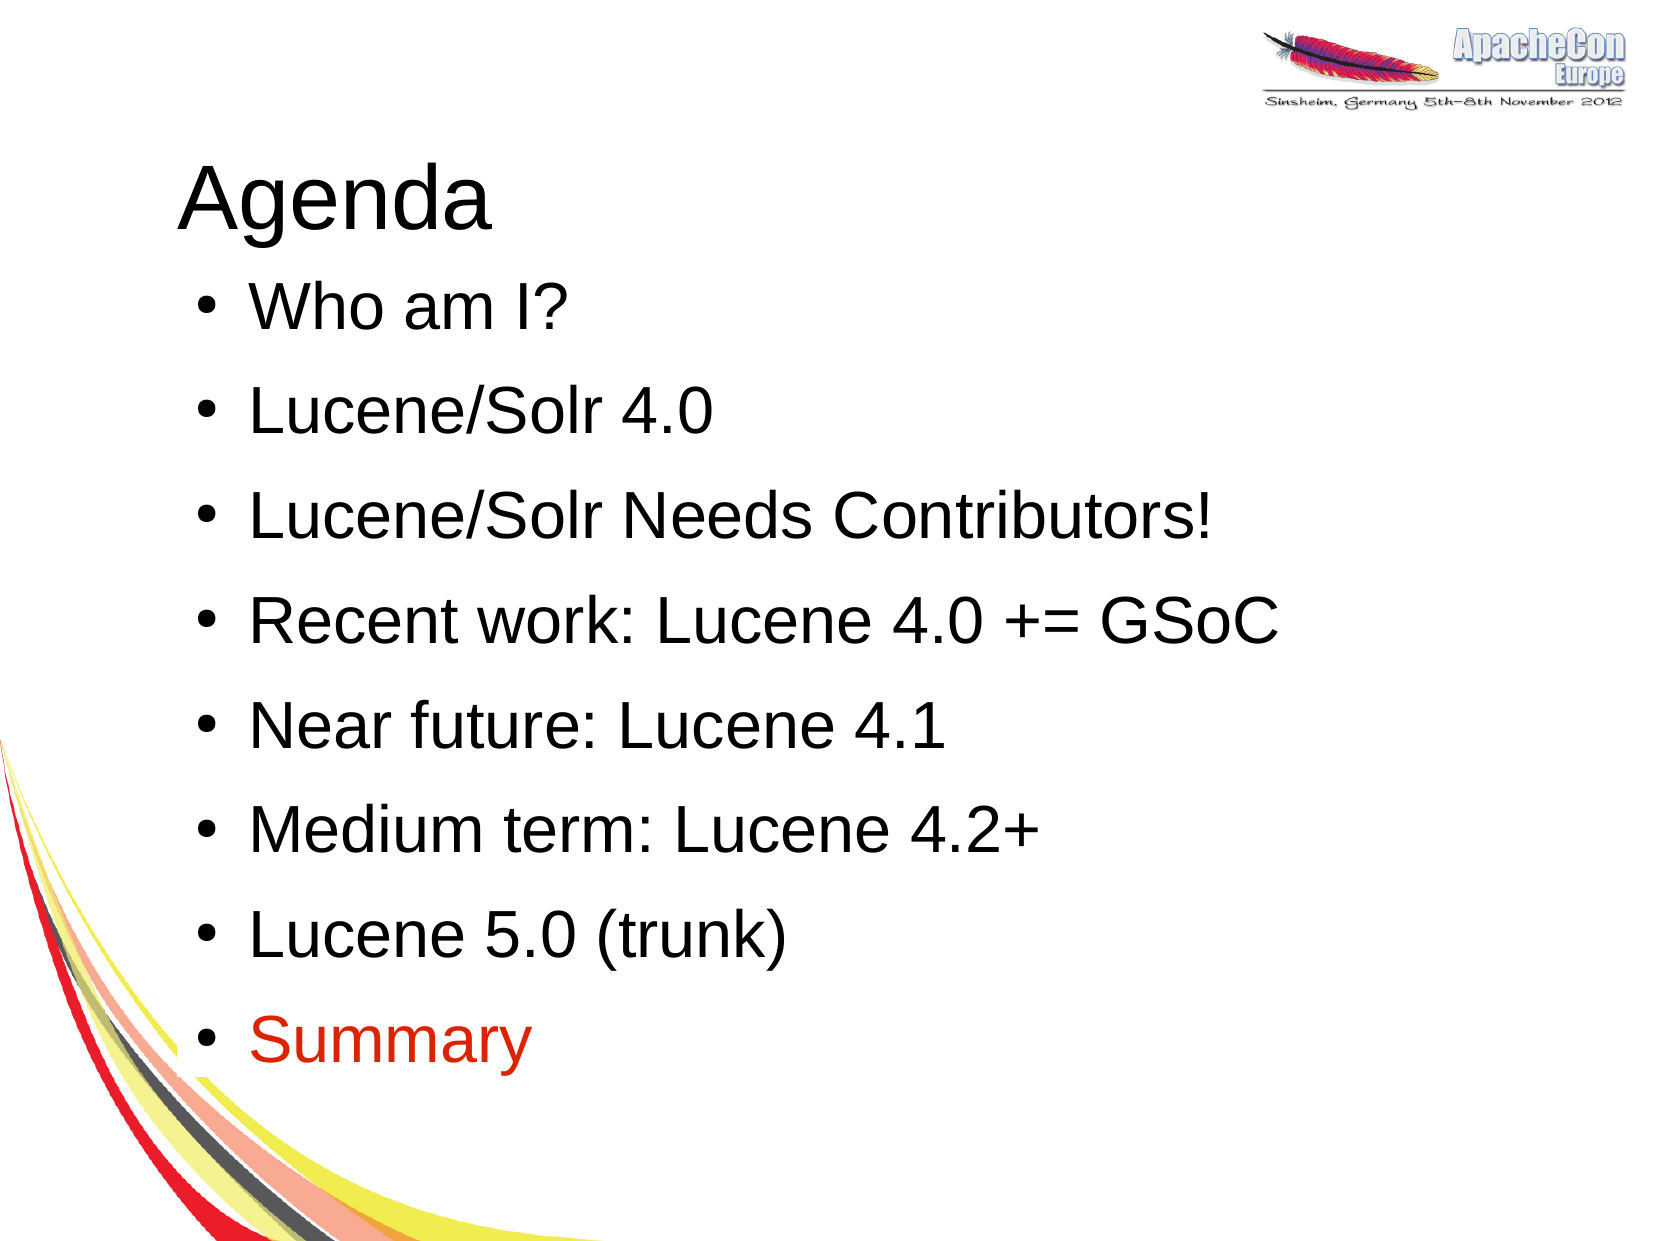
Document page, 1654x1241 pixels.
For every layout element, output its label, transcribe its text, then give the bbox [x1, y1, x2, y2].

list Who am I? Lucene/Solr 4.0 Lucene/Solr Needs Contributors! Recent work: Lucene 4.0 += GSoC Near future: Lucene 4.1 Medium term: Lucene 4.2+ Lucene 5.0 (trunk) Summary [177, 268, 1536, 1075]
picture [0, 0, 1654, 1241]
title Agenda [177, 146, 1536, 250]
